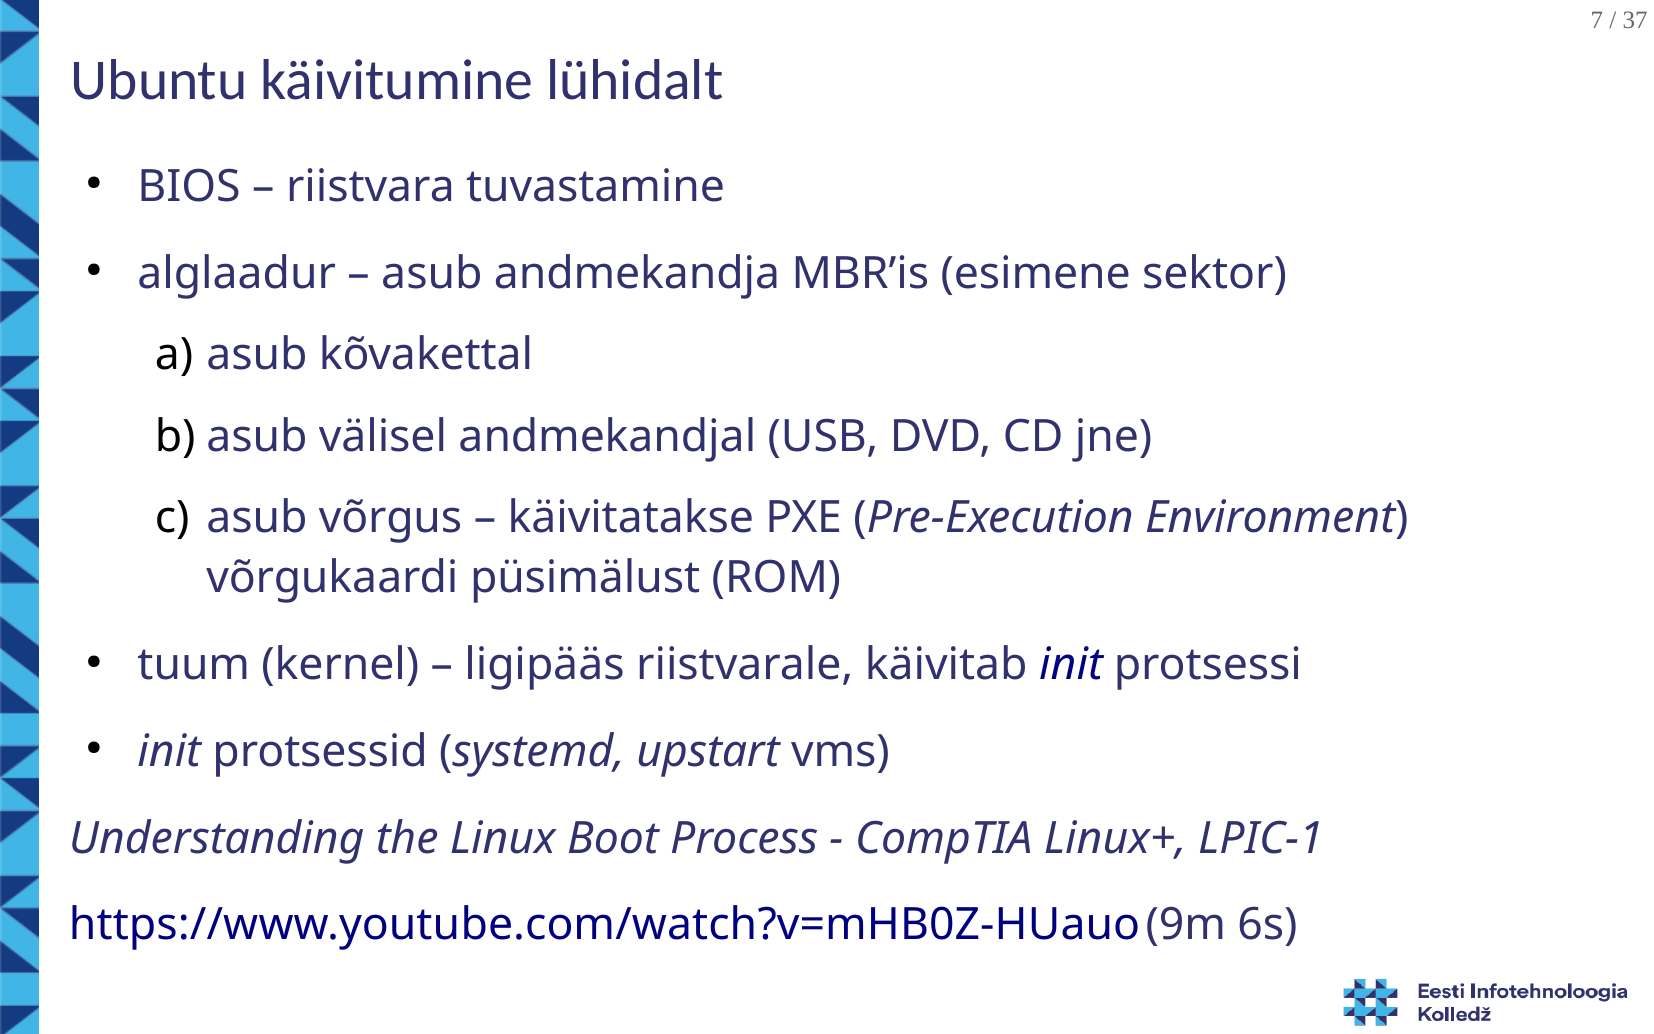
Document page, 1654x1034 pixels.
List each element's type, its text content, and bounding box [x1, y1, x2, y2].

title Ubuntu käivitumine lühidalt [70, 41, 1630, 130]
list BIOS – riistvara tuvastamine alglaadur – asub andmekandja MBR’is (esimene sektor) asub kõvakettal asub välisel andmekandjal (USB, DVD, CD jne) asub võrgus – käivitatakse PXE (Pre-Execution Environment) võrgukaardi püsimälust (ROM) tuum (kernel) – ligipääs riistvarale, käivitab init protsessi init protsessid (systemd, upstart vms) Understanding the Linux Boot Process - CompTIA Linux+, LPIC-1 https://www.youtube.com/watch?v=mHB0Z-HUauo (9m 6s) [68, 153, 1630, 957]
